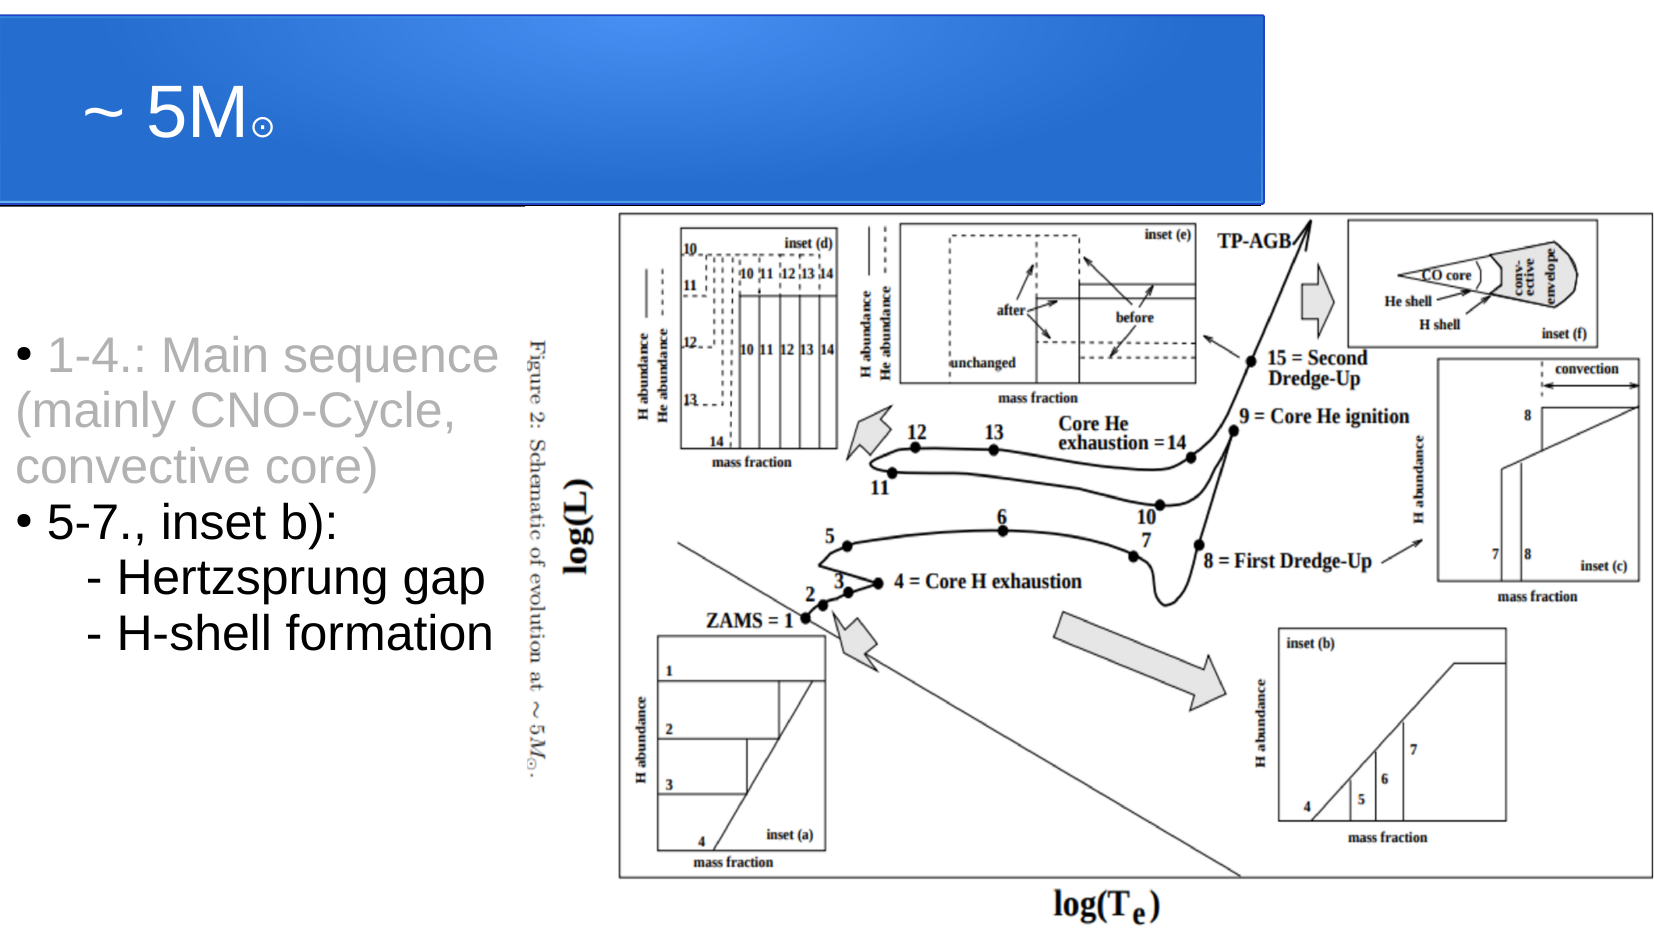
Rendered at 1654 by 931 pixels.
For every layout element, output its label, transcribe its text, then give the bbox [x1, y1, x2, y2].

subtitle 1-4.: Main sequence (mainly CNO-Cycle, convective core) 5-7., inset b): - Hertzsprung gap - H-shell formation [15, 224, 525, 764]
picture [525, 206, 1654, 931]
title ~ 5M⊙ [82, 35, 1235, 189]
